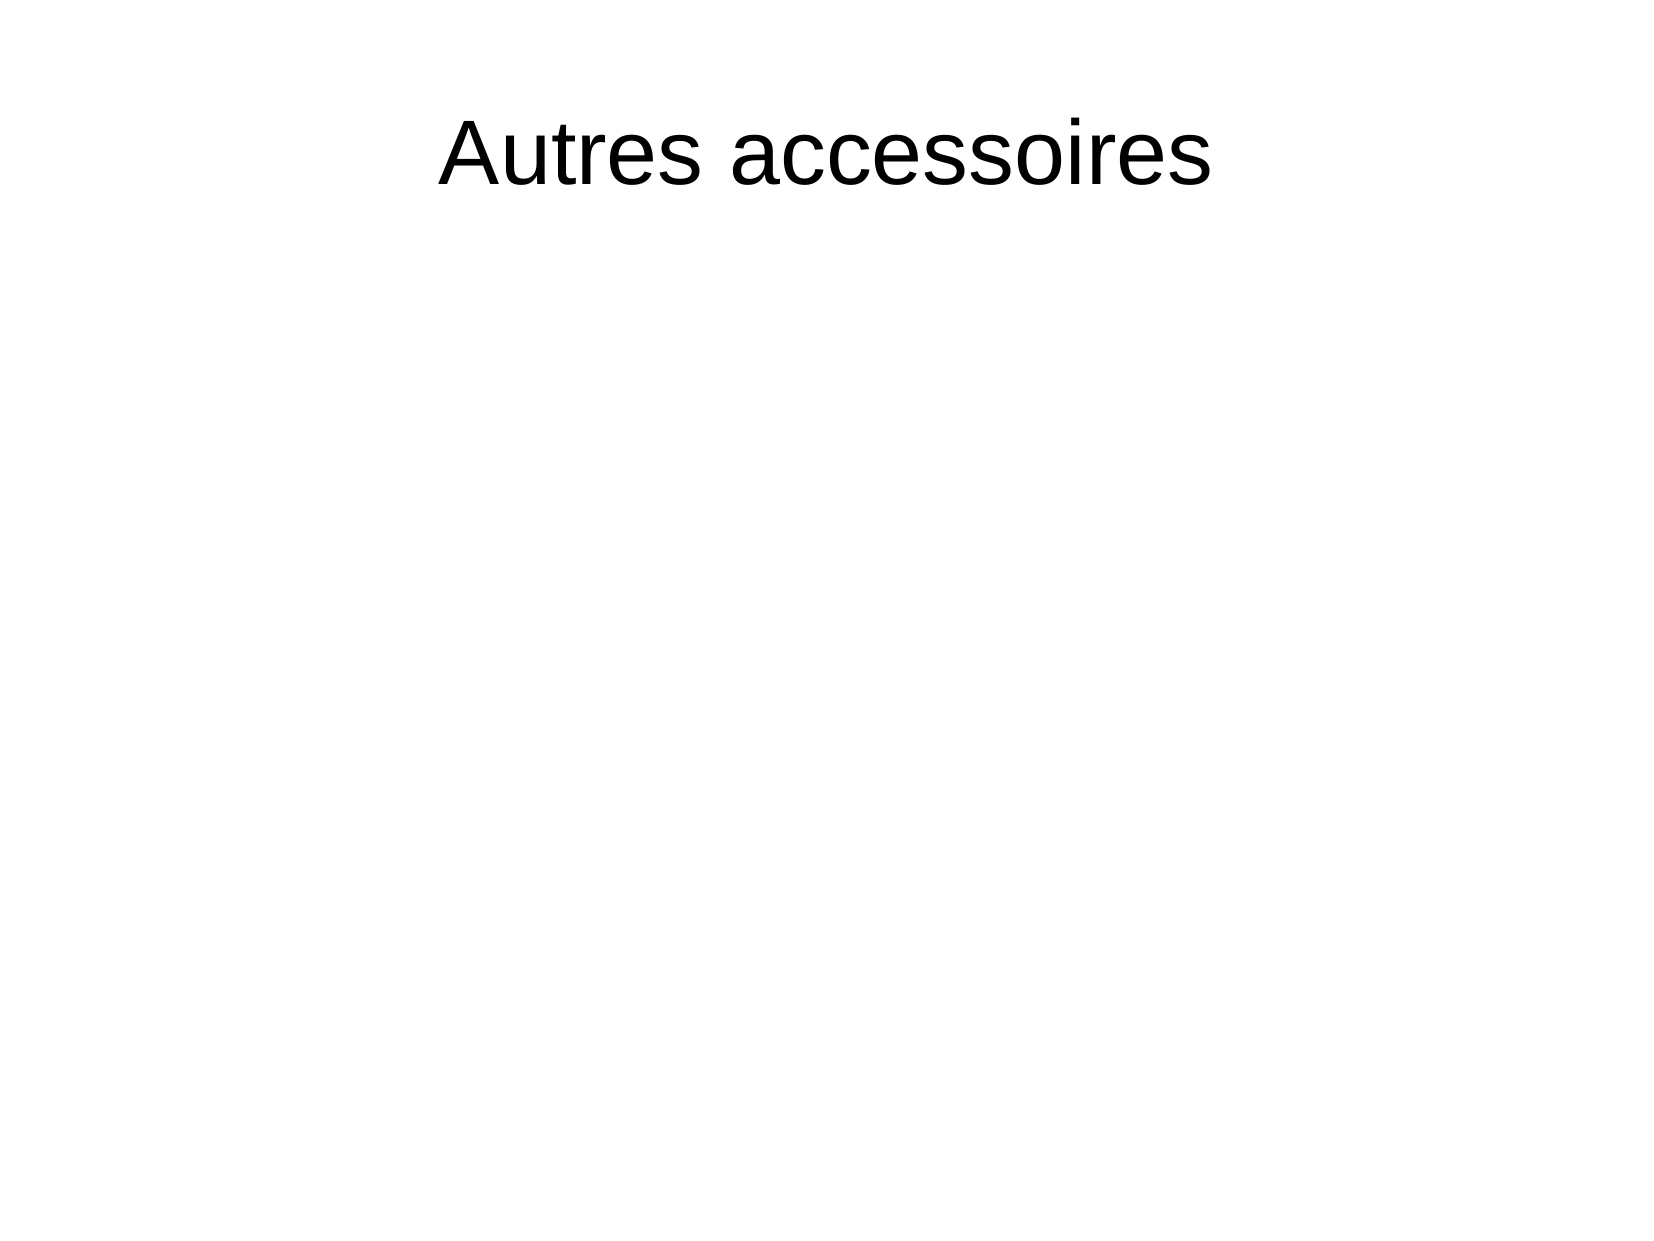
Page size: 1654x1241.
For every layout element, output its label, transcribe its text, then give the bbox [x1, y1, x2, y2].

title Autres accessoires [82, 49, 1571, 257]
